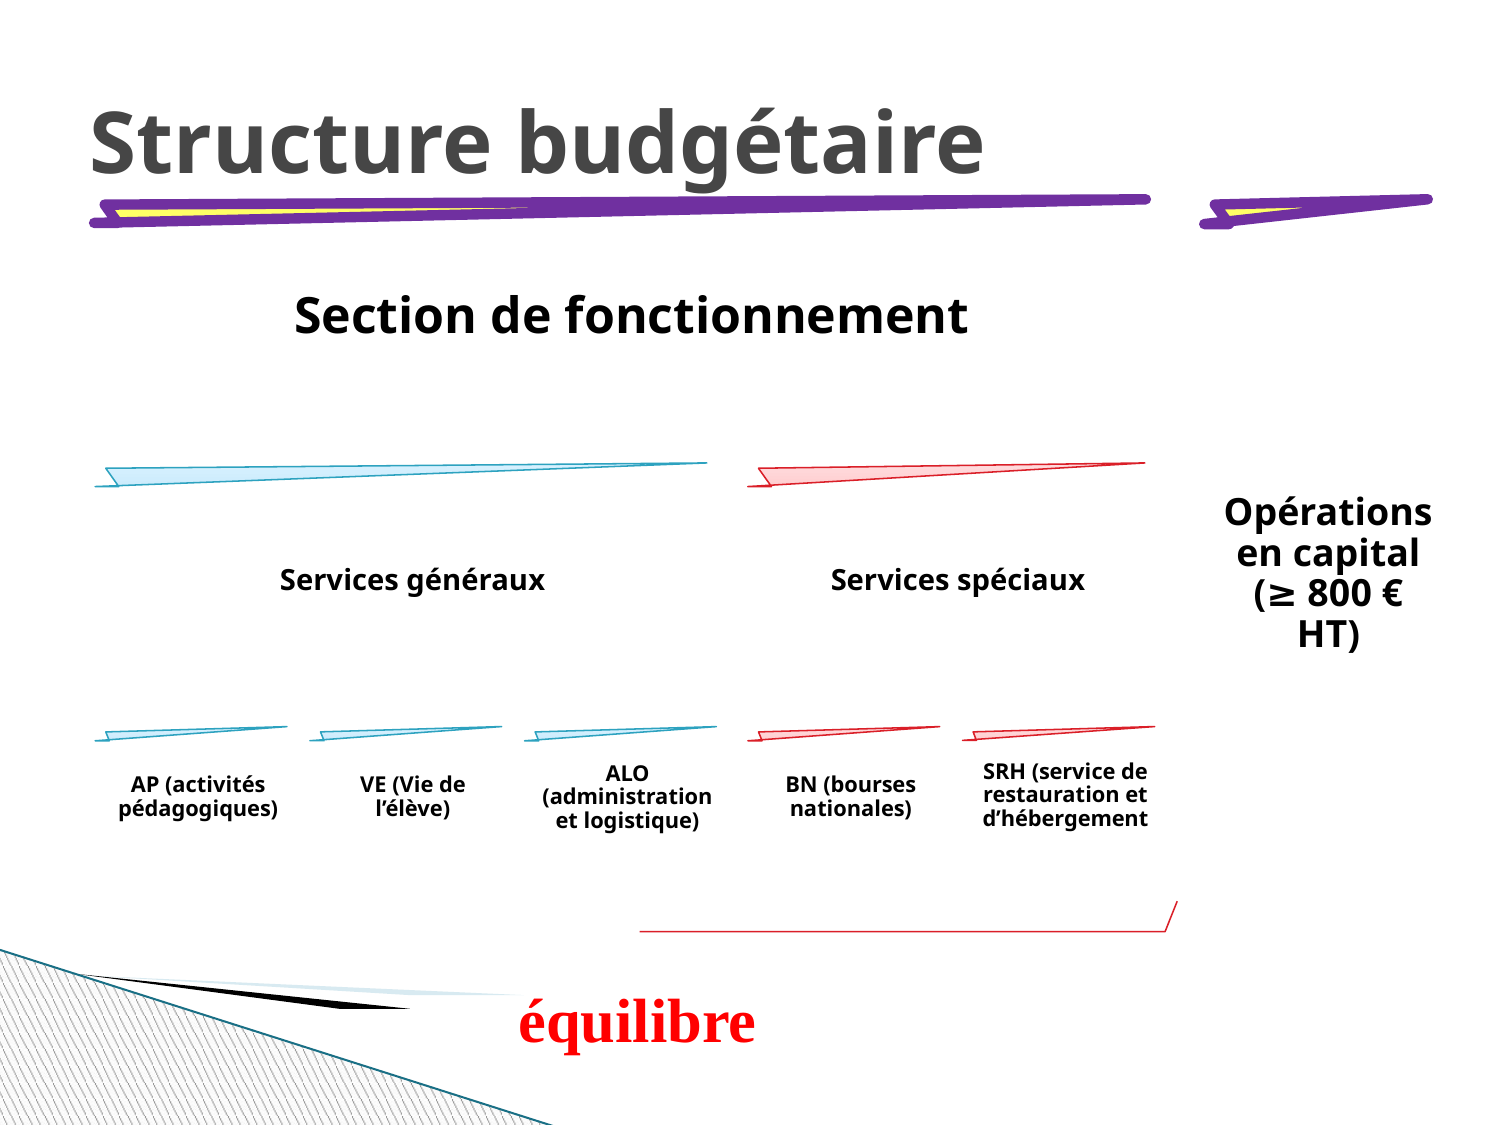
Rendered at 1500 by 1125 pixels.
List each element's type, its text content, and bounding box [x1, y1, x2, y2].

text_box SRH (service de restauration et d’hébergement [962, 726, 1155, 741]
text_box AP (activités pédagogiques) [95, 726, 287, 741]
text_box Services généraux [95, 462, 707, 487]
text_box Services spéciaux [747, 462, 1145, 487]
text_box ALO (administration et logistique) [524, 726, 717, 741]
text_box équilibre [503, 972, 774, 1063]
title Structure budgétaire [75, 45, 1425, 233]
text_box VE (Vie de l’élève) [309, 726, 502, 741]
picture [0, 952, 543, 1125]
text_box BN (bourses nationales) [747, 726, 940, 741]
